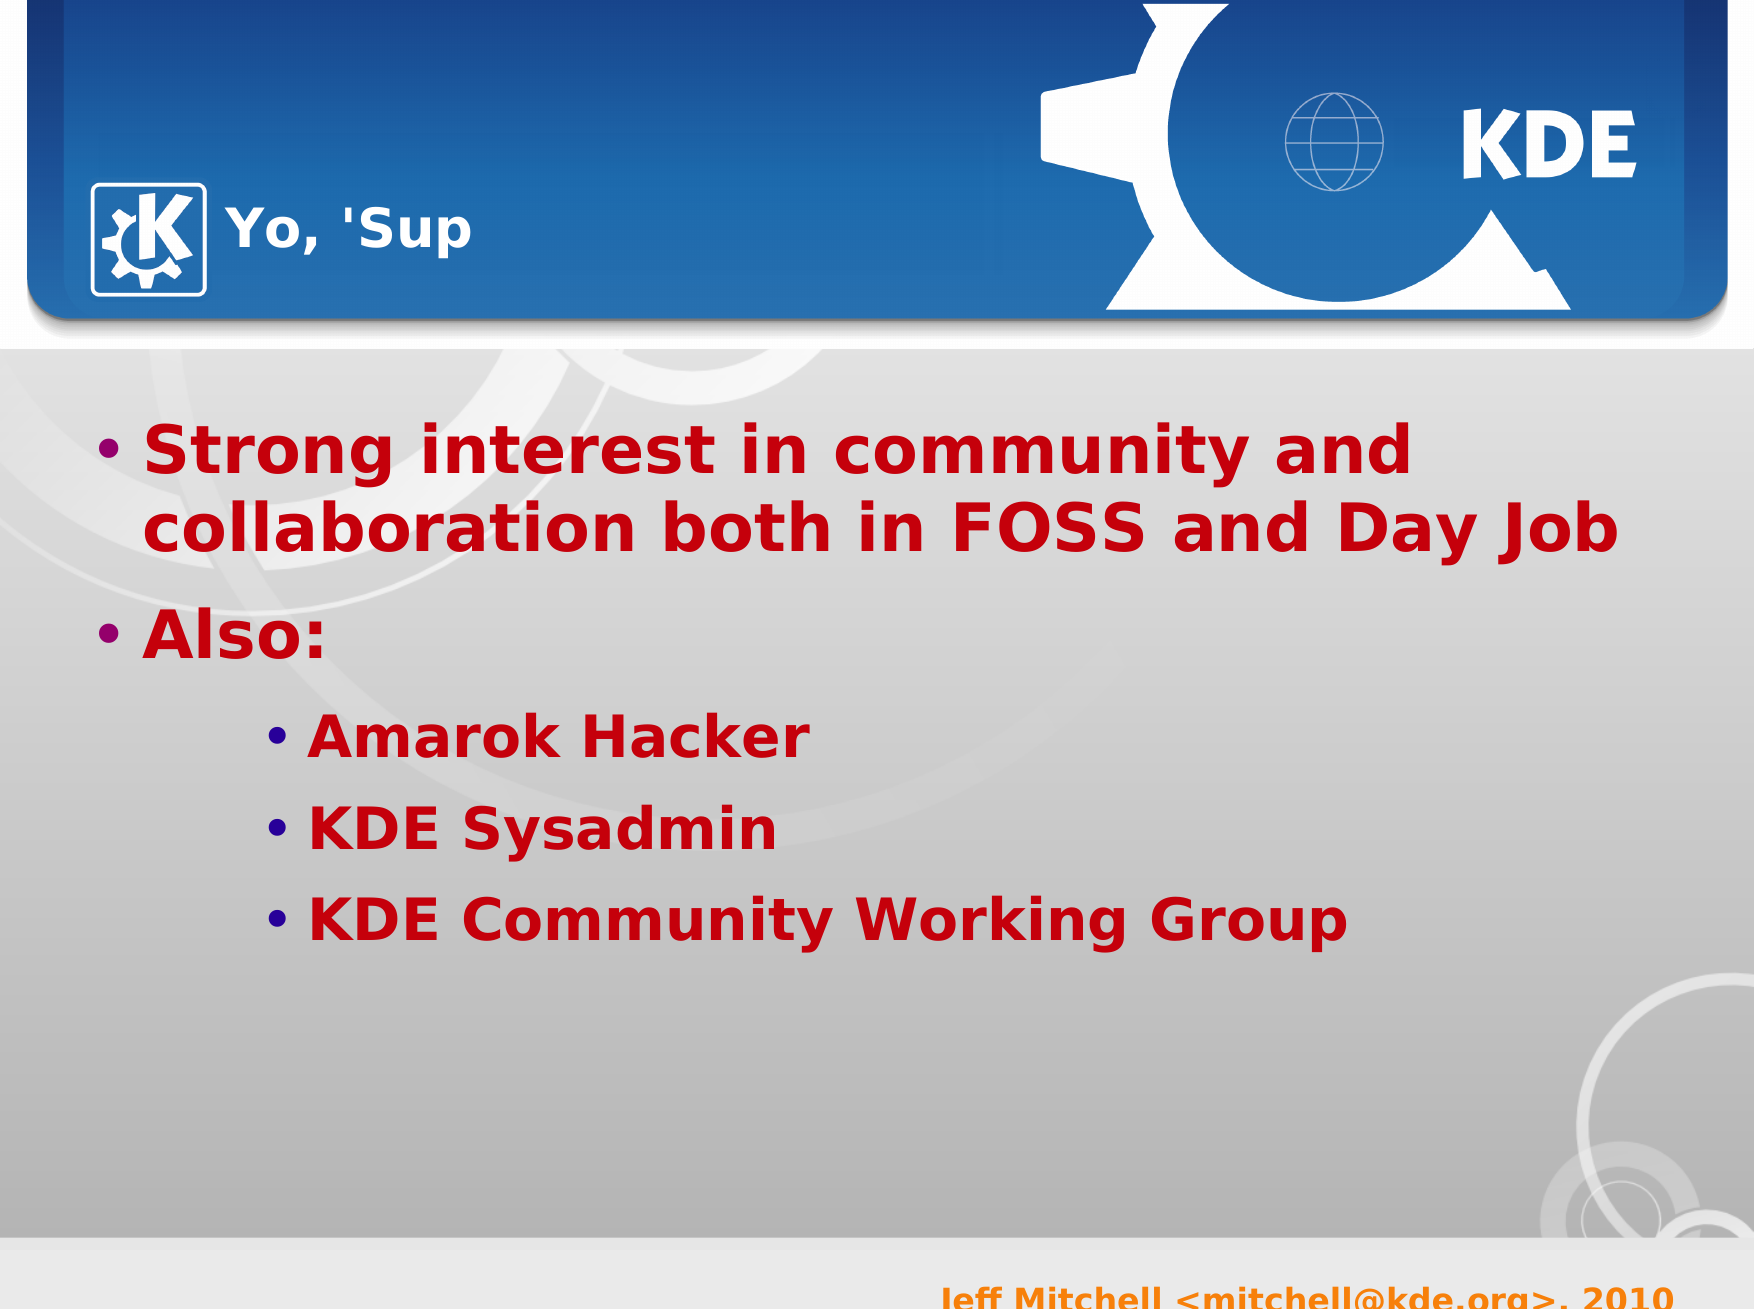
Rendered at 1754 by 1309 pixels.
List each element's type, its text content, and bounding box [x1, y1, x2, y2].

picture [0, 0, 1754, 1237]
title Yo, 'Sup [225, 194, 1126, 264]
list Strong interest in community and collaboration both in FOSS and Day Job Also: Amarok Hacker KDE Sysadmin KDE Community Working Group [71, 411, 1651, 1148]
